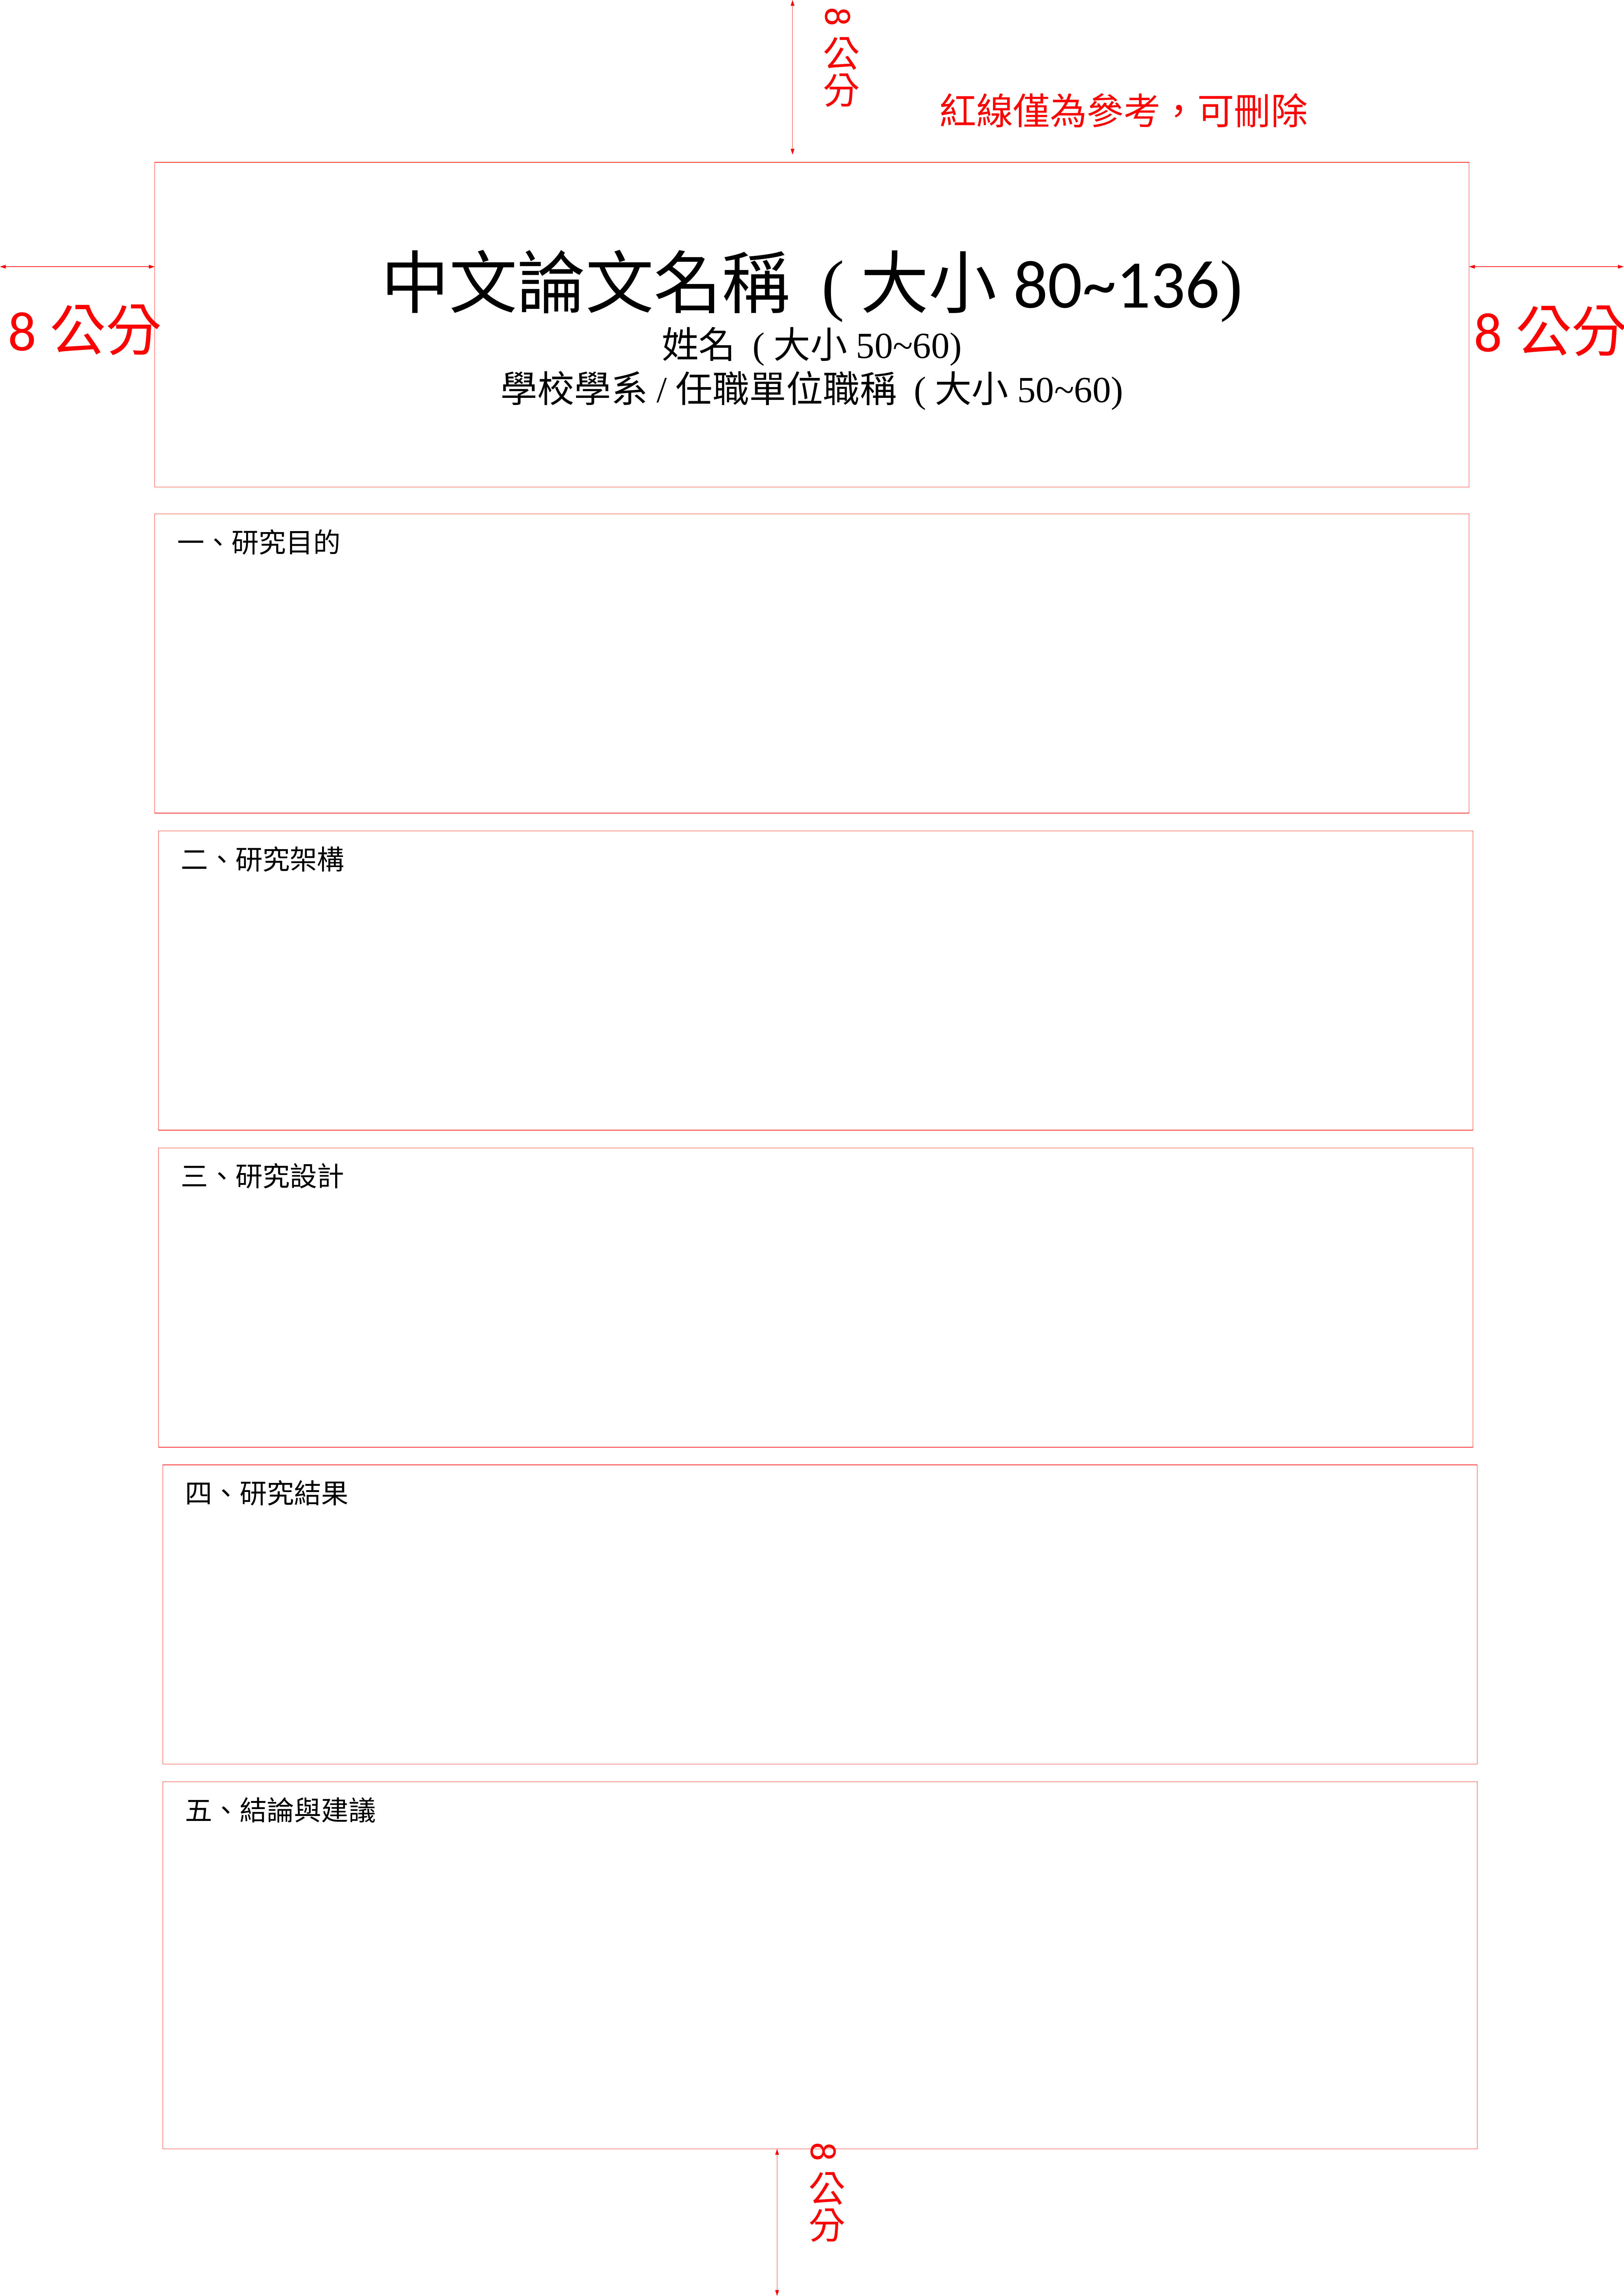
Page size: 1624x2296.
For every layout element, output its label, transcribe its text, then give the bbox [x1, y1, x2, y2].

list 一、研究目的 [154, 514, 1469, 813]
text_box 8公分 [802, 2, 865, 161]
text_box 三、研究設計 [158, 1148, 1473, 1447]
text_box 四、研究結果 [163, 1465, 1477, 1764]
text_box 8公分 [1469, 294, 1624, 365]
text_box 二、研究架構 [158, 831, 1473, 1130]
text_box 紅線僅為參考，可刪除 [934, 85, 1330, 135]
text_box 8公分 [3, 292, 155, 365]
text_box 8公分 [787, 2137, 850, 2296]
list 五、結論與建議 [163, 1782, 1477, 2149]
title 中文論文名稱 (大小80~136) 姓名 (大小50~60) 學校學系/任職單位職稱 (大小50~60) [154, 162, 1469, 487]
